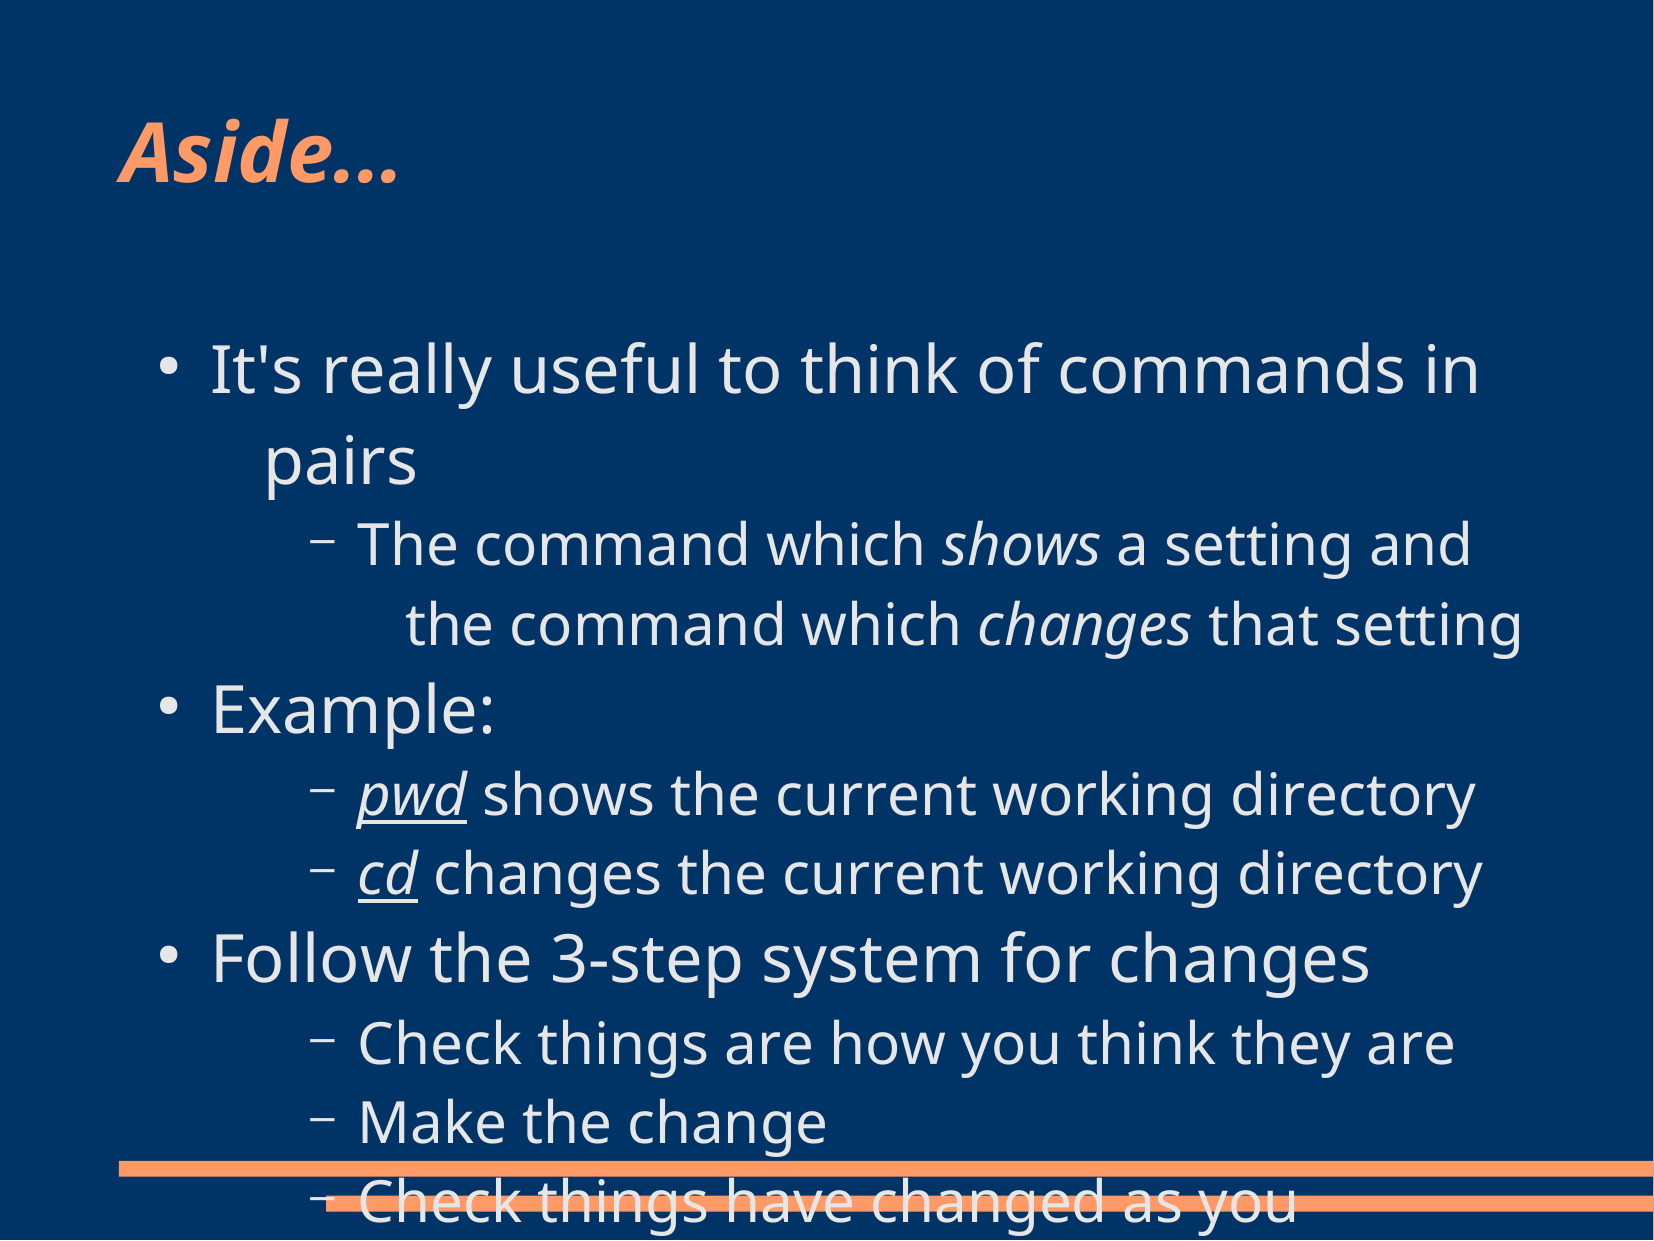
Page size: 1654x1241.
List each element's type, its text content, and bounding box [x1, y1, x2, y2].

title Aside... [121, 46, 1534, 254]
list It's really useful to think of commands in pairs The command which shows a setting and the command which changes that setting Example: pwd shows the current working directory cd changes the current working directory Follow the 3-step system for changes Check things are how you think they are Make the change Check things have changed as you expected [121, 322, 1561, 1132]
